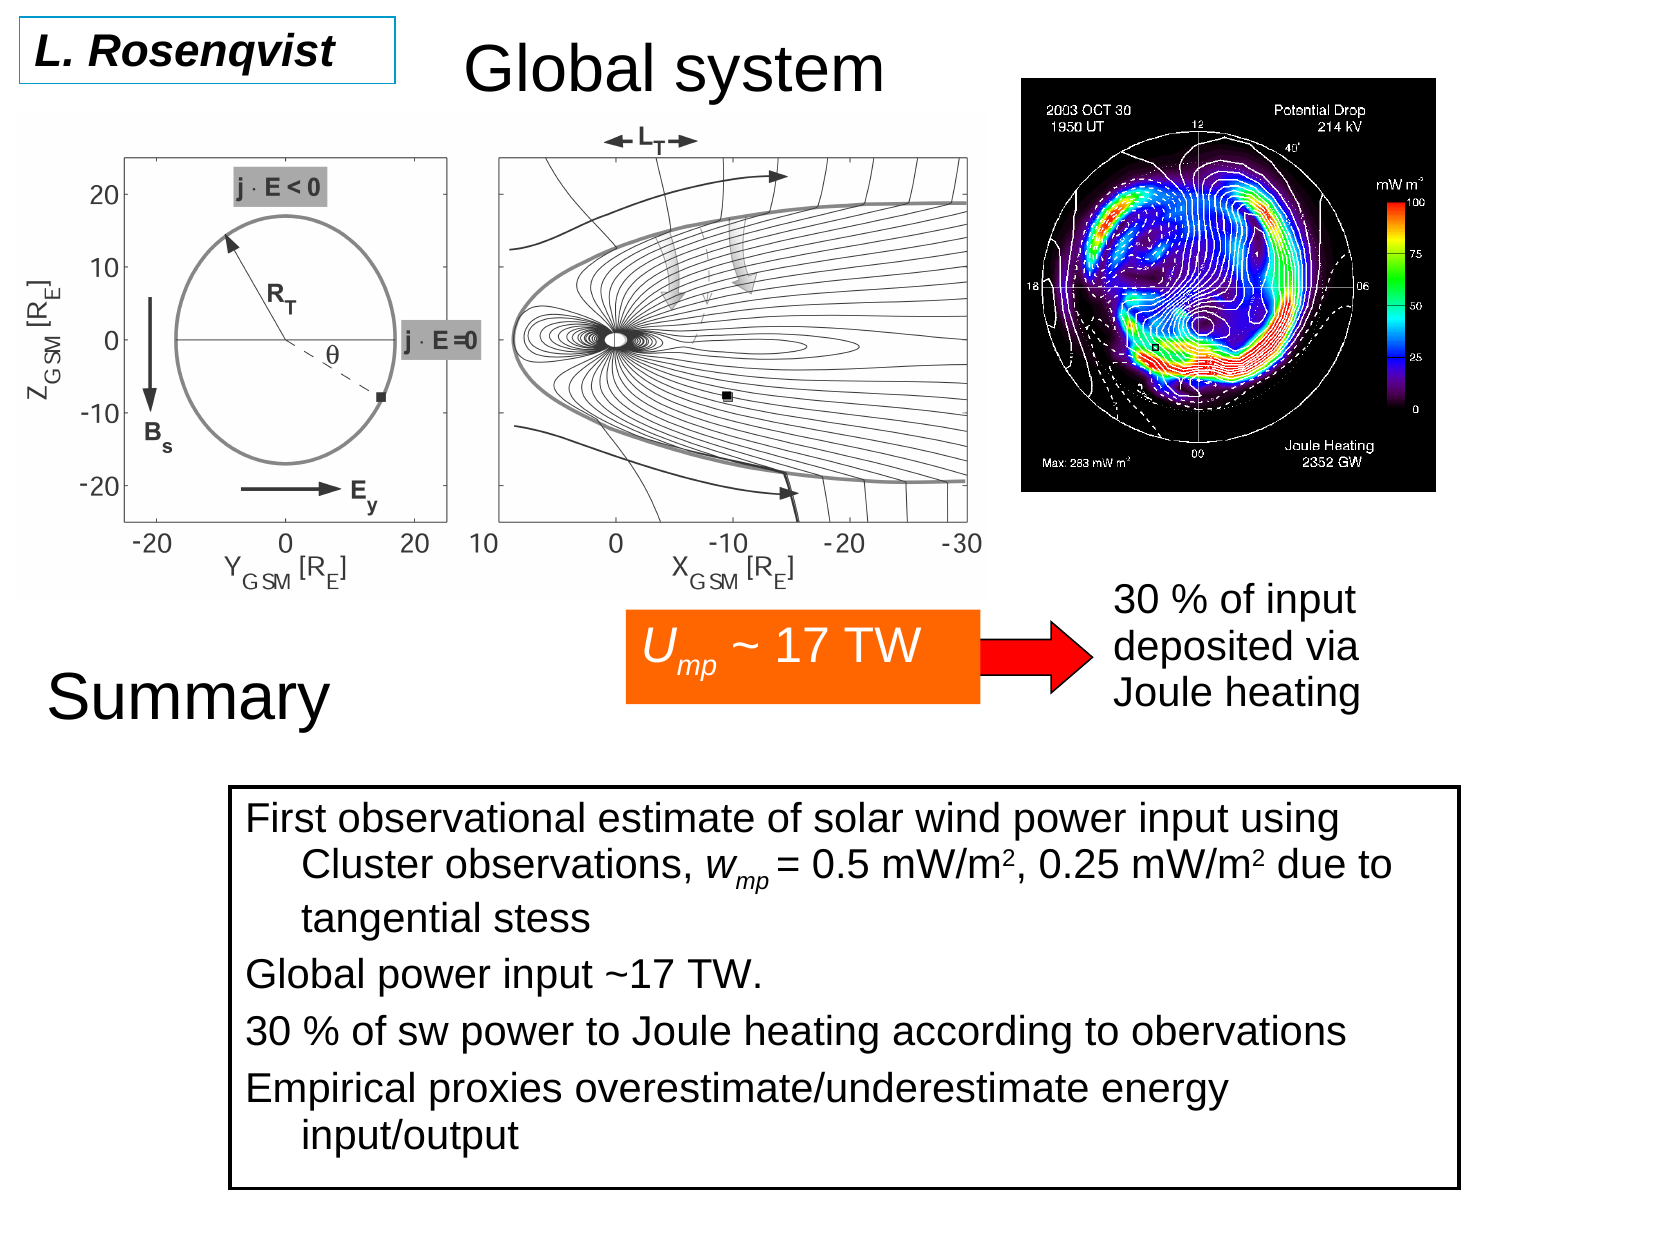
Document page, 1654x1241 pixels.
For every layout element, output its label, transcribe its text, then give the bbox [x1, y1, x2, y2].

text_box [981, 621, 1093, 693]
picture [15, 110, 987, 601]
picture [1021, 78, 1436, 492]
text_box L. Rosenqvist [19, 16, 395, 84]
text_box 30 % of input deposited via Joule heating [1098, 568, 1412, 724]
text_box Summary [0, 627, 467, 765]
text_box Ump ~ 17 TW [625, 609, 981, 705]
title Global system [292, 5, 1058, 132]
text_box First observational estimate of solar wind power input using Cluster observations, wmp = 0.5 mW/m2, 0.25 mW/m2 due to tangential stess Global power input ~17 TW. 30 % of sw power to Joule heating according to obervations Empirical proxies overestimate/underestimate energy input/output [230, 787, 1459, 1189]
